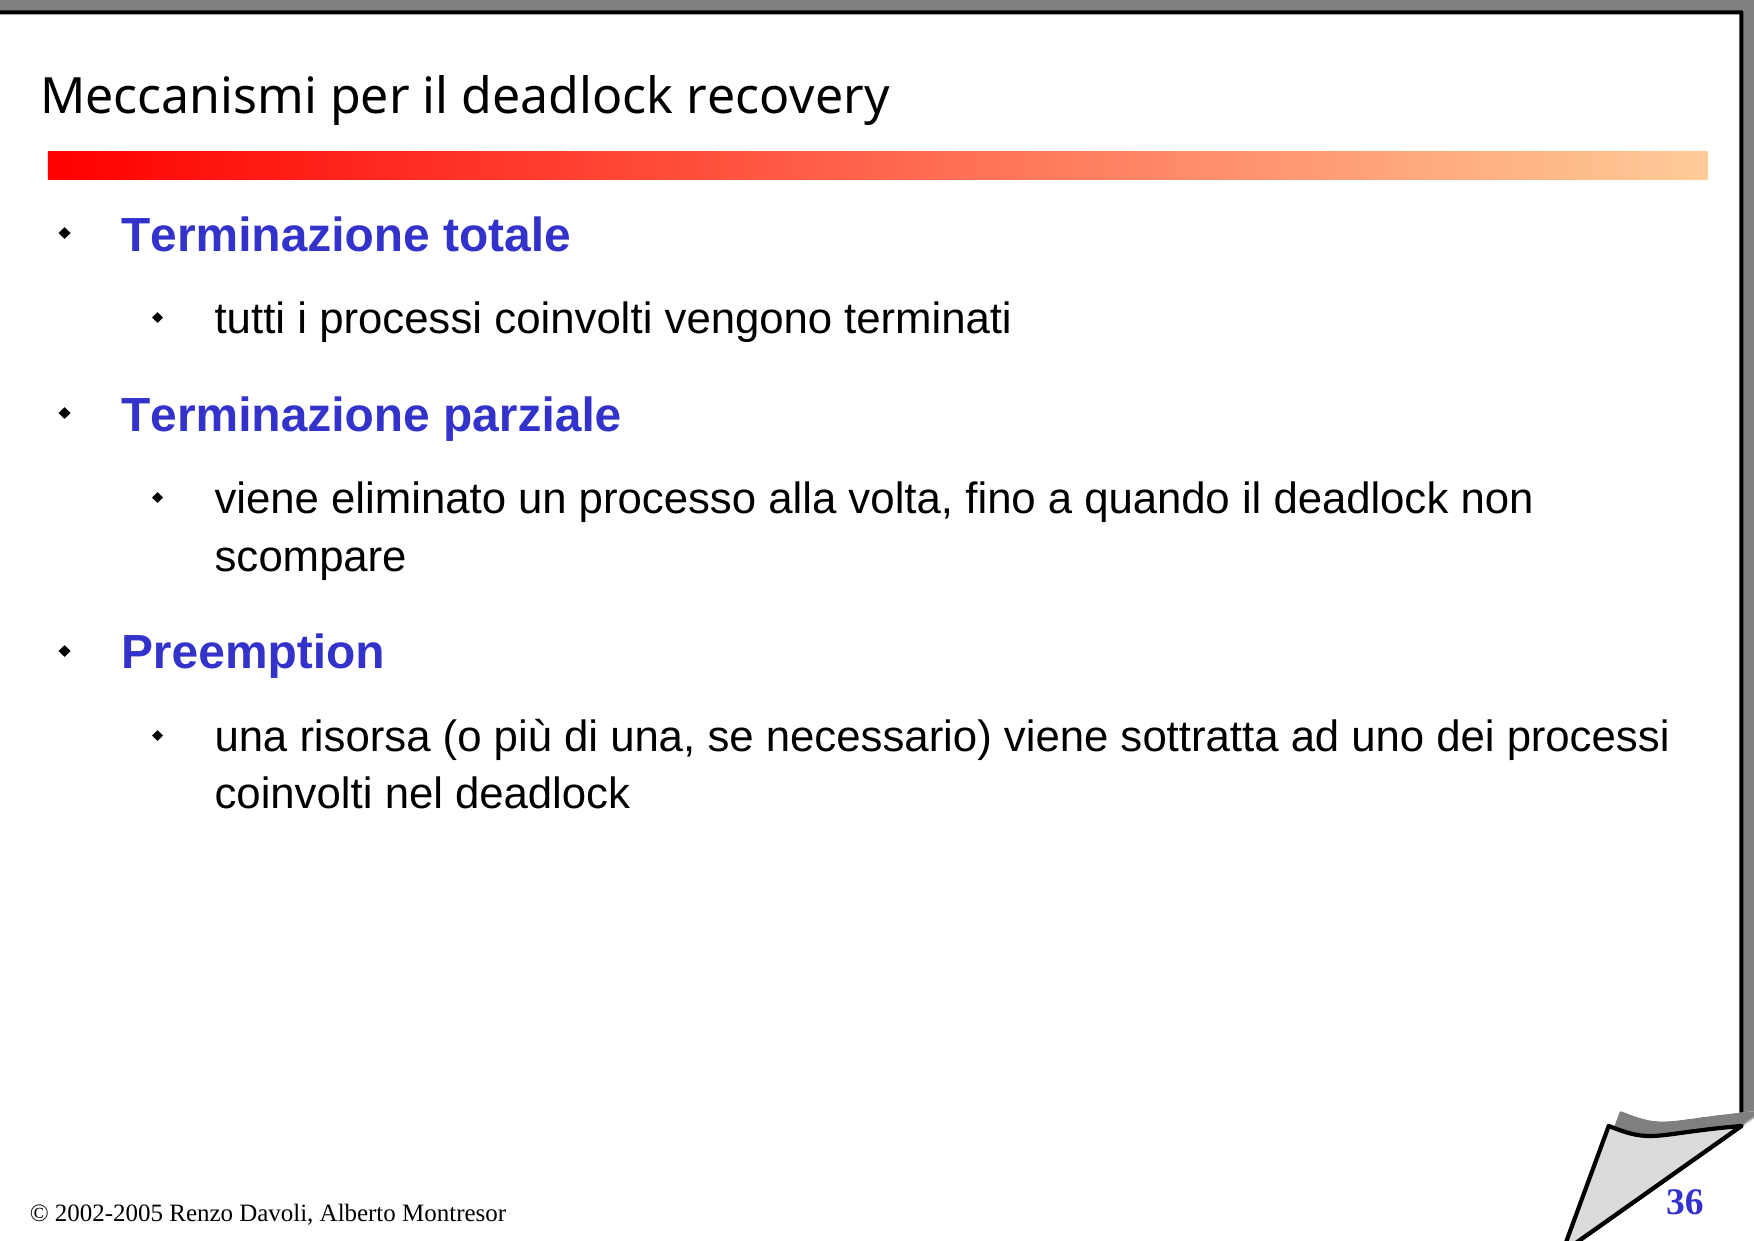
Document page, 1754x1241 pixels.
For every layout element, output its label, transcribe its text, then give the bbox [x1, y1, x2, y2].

title Meccanismi per il deadlock recovery [40, 49, 1714, 144]
text_box q [750, 152, 754, 179]
list Terminazione totale tutti i processi coinvolti vengono terminati Terminazione parziale viene eliminato un processo alla volta, fino a quando il deadlock non scompare Preemption una risorsa (o più di una, se necessario) viene sottratta ad uno dei processi coinvolti nel deadlock [58, 206, 1696, 881]
